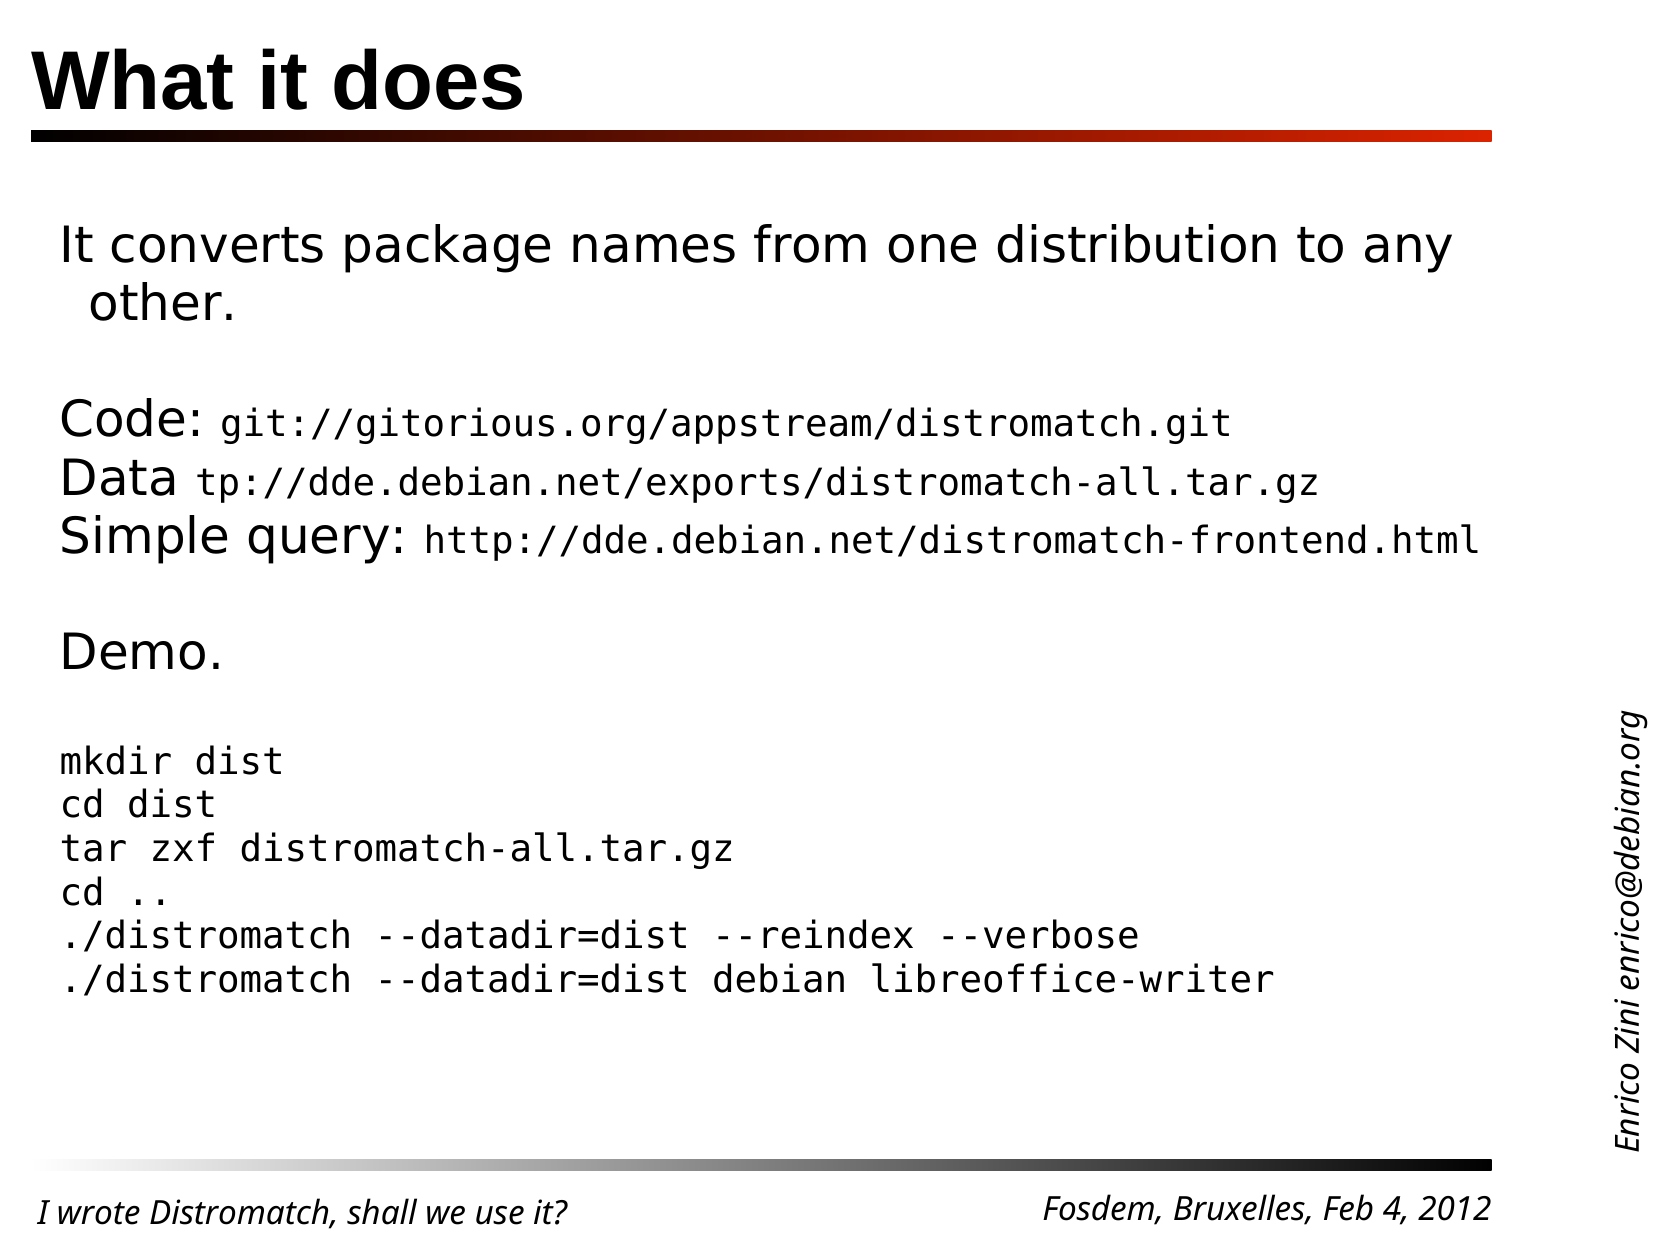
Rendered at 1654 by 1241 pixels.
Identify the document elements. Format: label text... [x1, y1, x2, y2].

text_box It converts package names from one distribution to any other. Code: git://gitorious.org/appstream/distromatch.git Data tp://dde.debian.net/exports/distromatch-all.tar.gz Simple query: http://dde.debian.net/distromatch-frontend.html Demo. mkdir dist cd dist tar zxf distromatch-all.tar.gz cd .. ./distromatch --datadir=dist --reindex --verbose ./distromatch --datadir=dist debian libreoffice-writer [30, 215, 1507, 1089]
text_box What it does [31, 34, 1438, 168]
